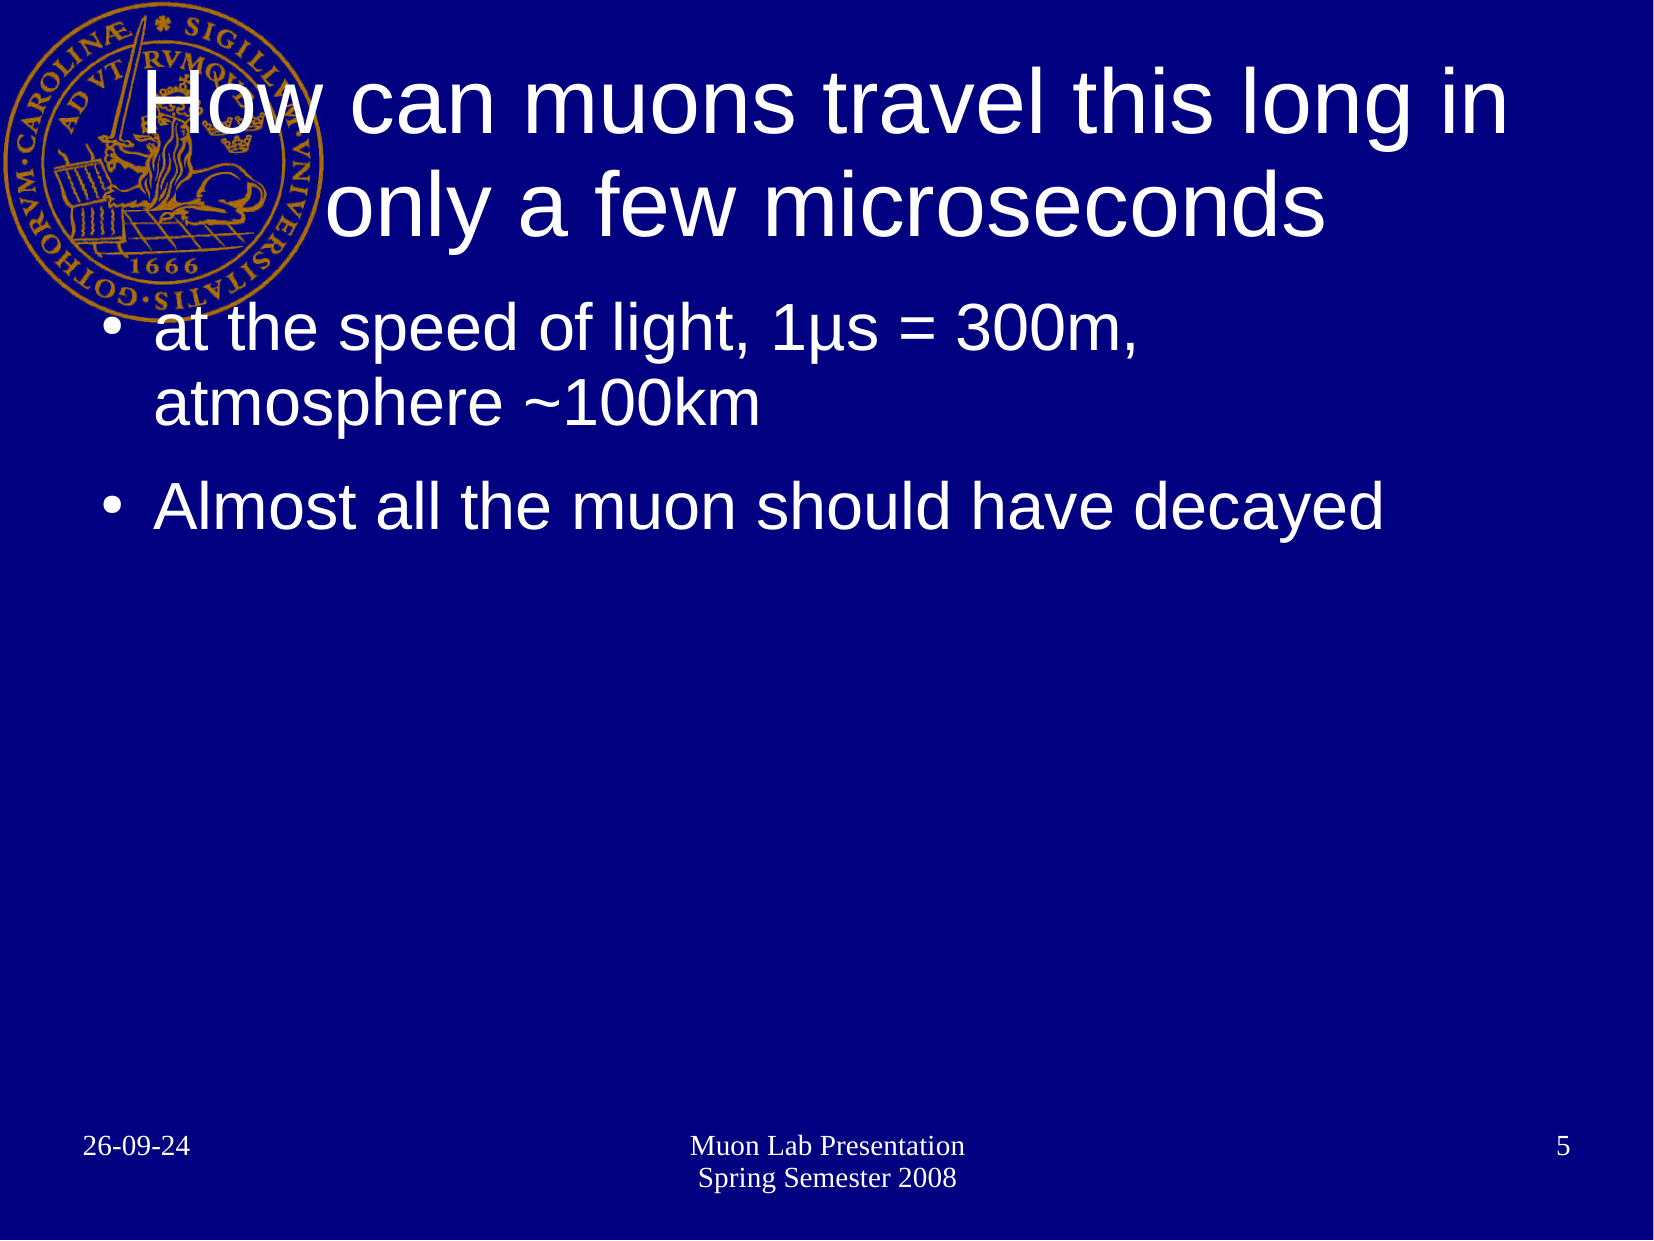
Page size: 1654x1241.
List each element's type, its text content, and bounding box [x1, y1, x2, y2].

list at the speed of light, 1µs = 300m, atmosphere ~100km Almost all the muon should have decayed [82, 290, 1571, 1109]
picture [0, 0, 325, 325]
title How can muons travel this long in only a few microseconds [82, 50, 1571, 256]
